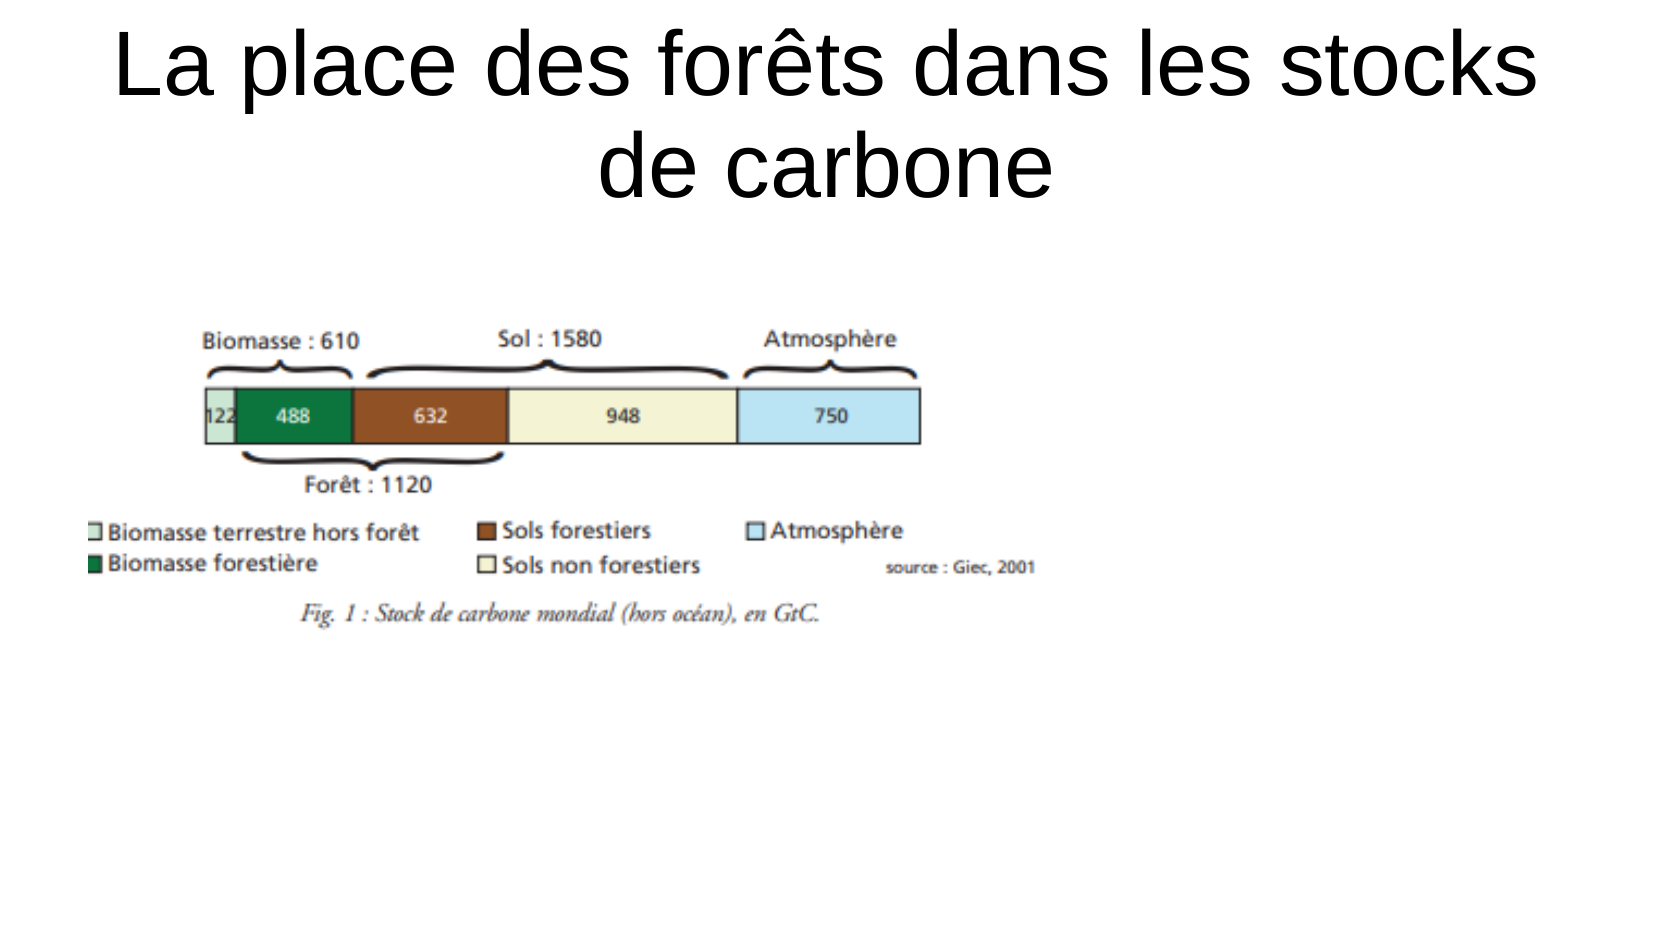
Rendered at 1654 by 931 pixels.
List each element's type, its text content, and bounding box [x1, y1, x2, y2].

picture [88, 295, 1061, 650]
title La place des forêts dans les stocks de carbone [82, 12, 1571, 218]
